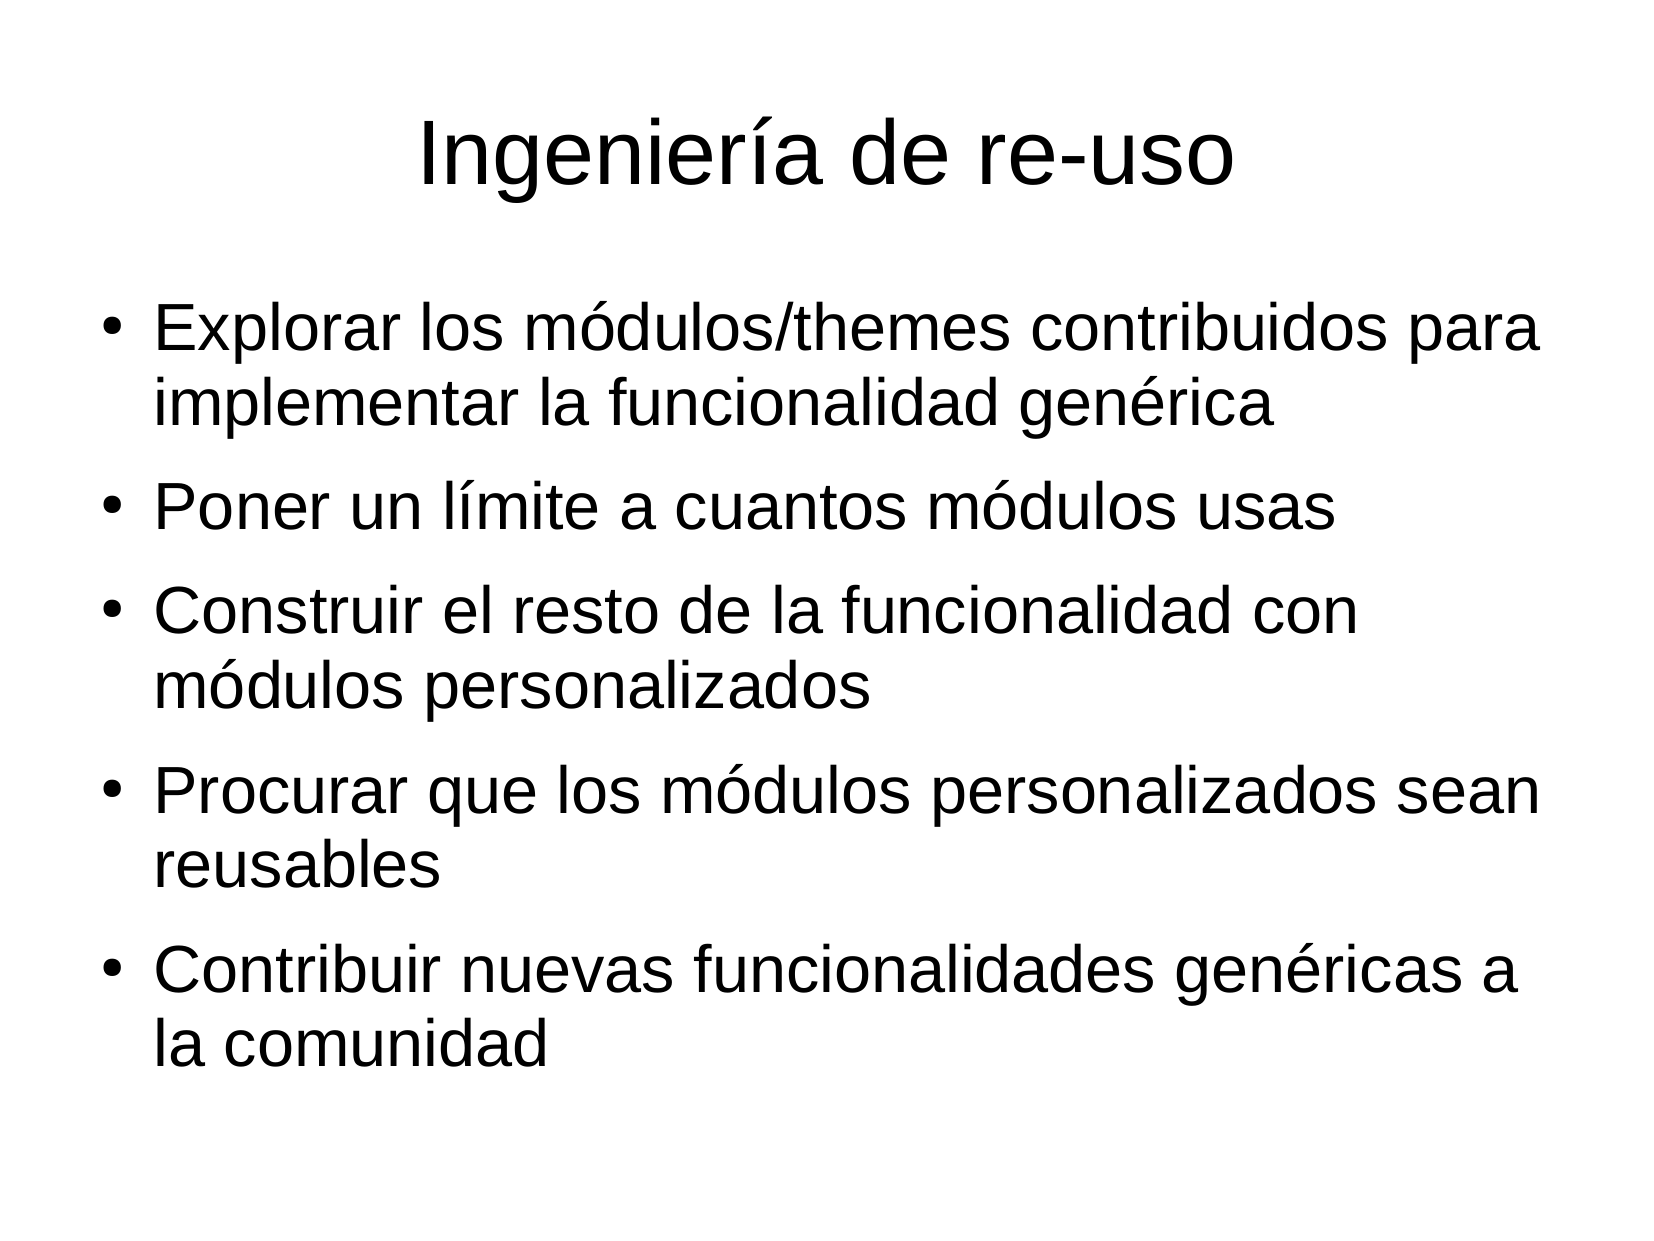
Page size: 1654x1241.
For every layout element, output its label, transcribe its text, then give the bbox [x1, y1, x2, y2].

title Ingeniería de re-uso [82, 56, 1571, 250]
list Explorar los módulos/themes contribuidos para implementar la funcionalidad genérica Poner un límite a cuantos módulos usas Construir el resto de la funcionalidad con módulos personalizados Procurar que los módulos personalizados sean reusables Contribuir nuevas funcionalidades genéricas a la comunidad [82, 290, 1571, 1109]
